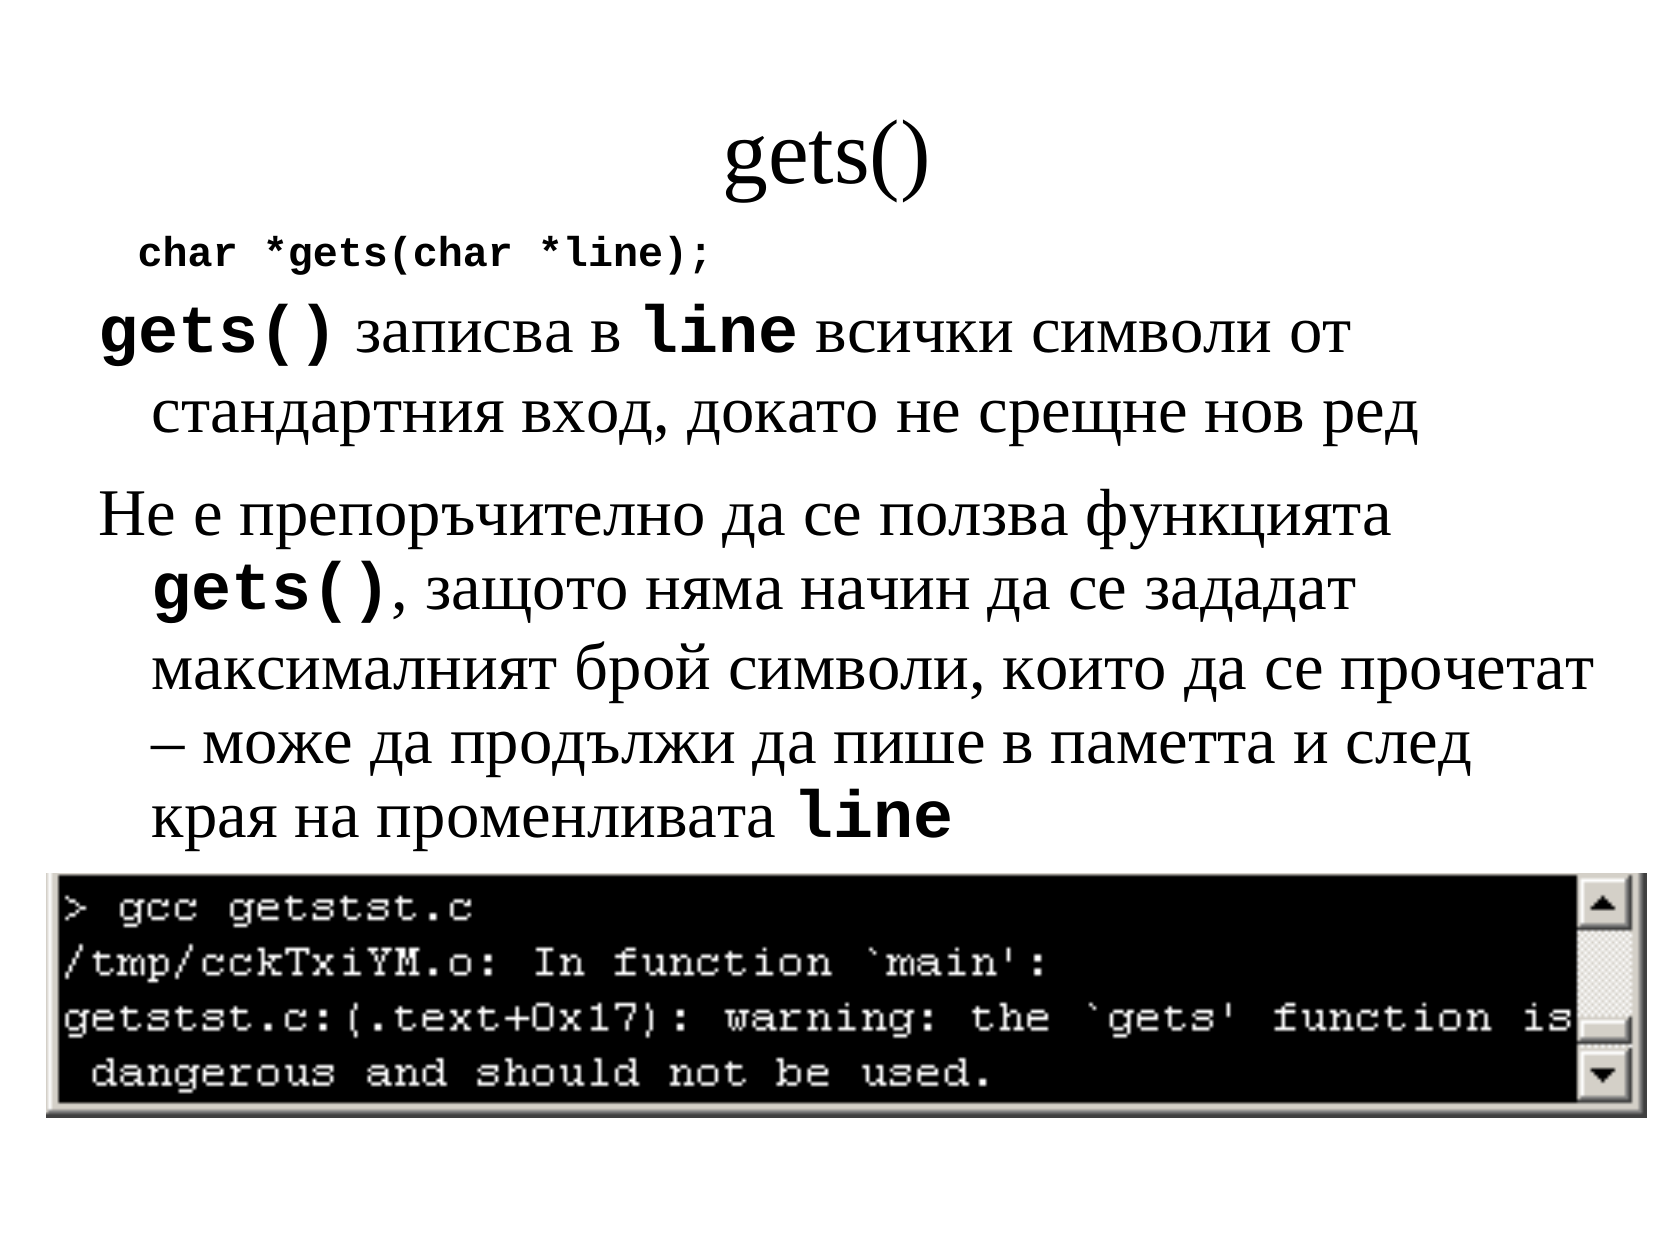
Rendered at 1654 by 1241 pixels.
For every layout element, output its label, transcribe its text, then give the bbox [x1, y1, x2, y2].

picture [46, 873, 1647, 1118]
title gets() [82, 49, 1571, 257]
text_box char *gets(char *line); [122, 224, 1335, 288]
list gets() записва в line всички символи от стандартния вход, докато не срещне нов ред Не е препоръчително да се ползва функцията gets(), защото няма начин да се зададат максималният брой символи, които да се прочетат – може да продължи да пише в паметта и след края на променливата line [81, 293, 1609, 873]
